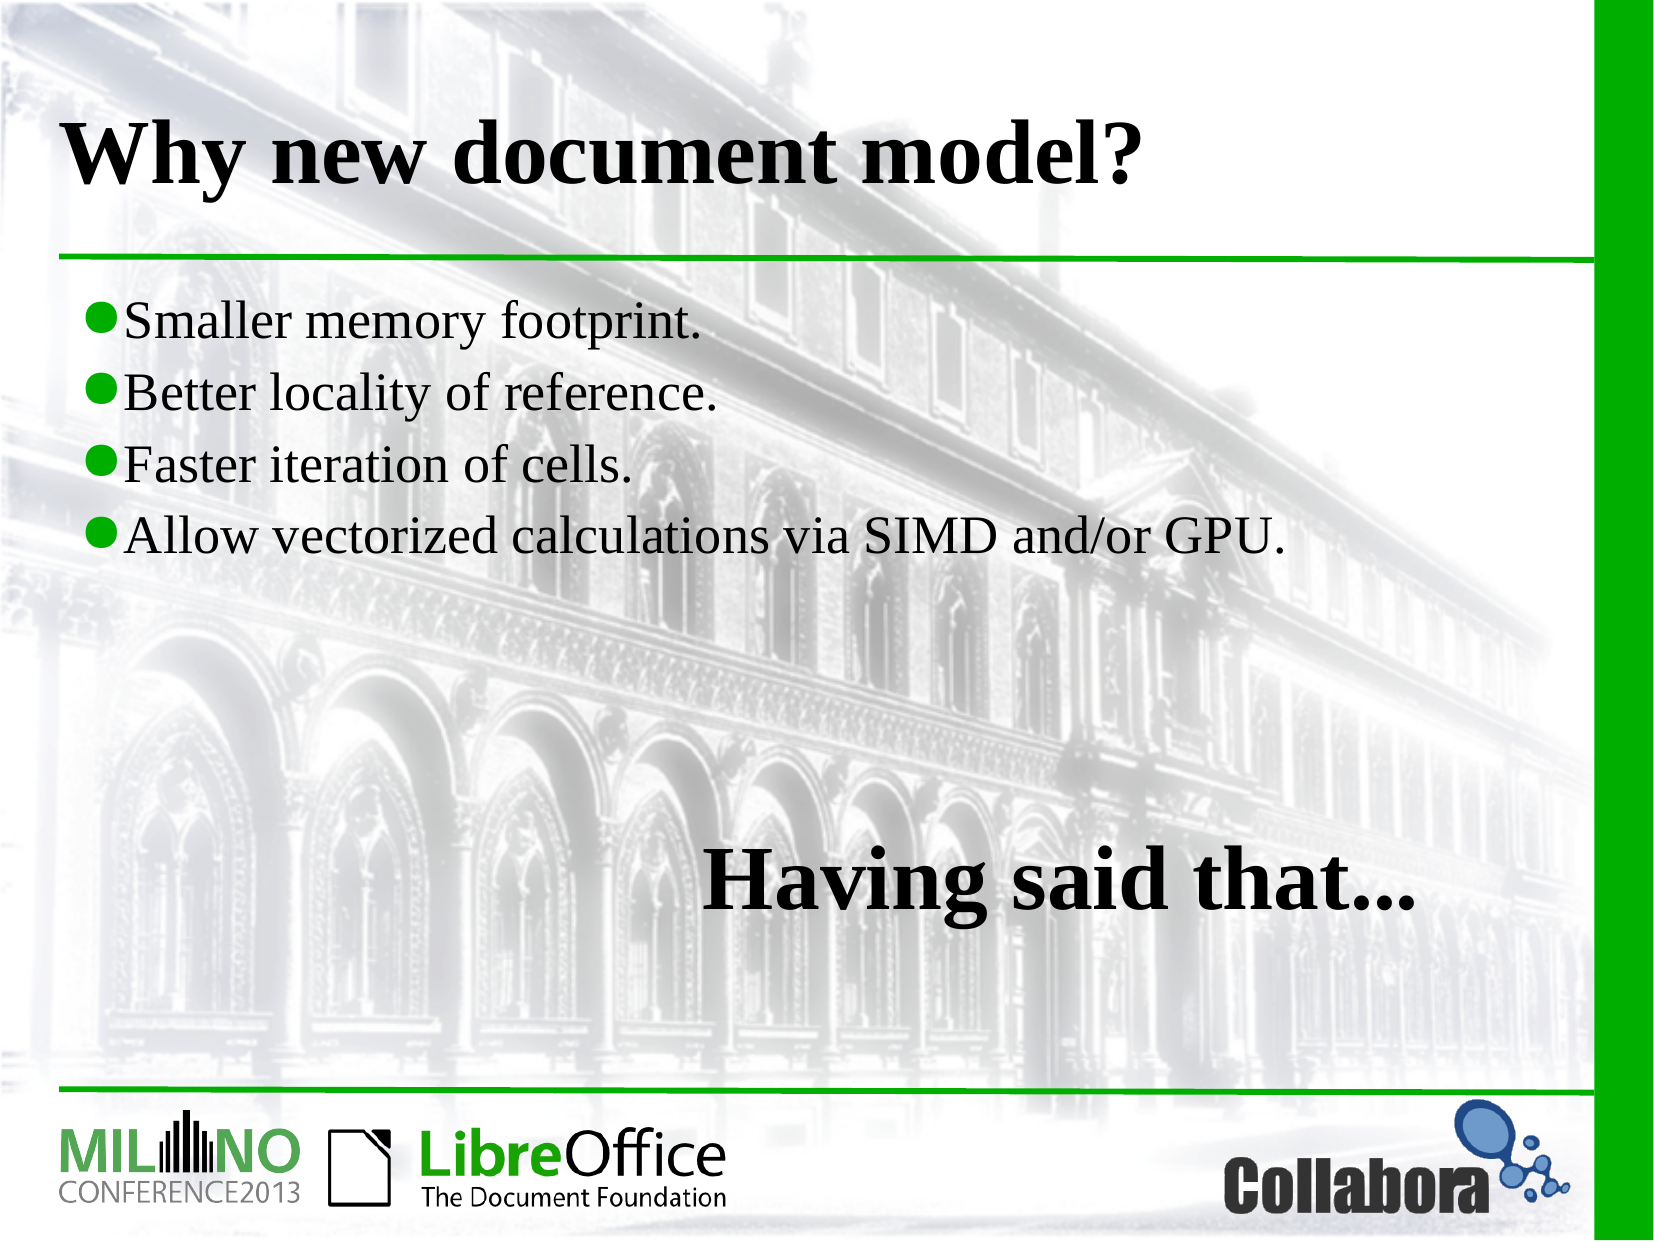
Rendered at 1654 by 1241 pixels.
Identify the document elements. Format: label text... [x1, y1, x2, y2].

list Smaller memory footprint. Better locality of reference. Faster iteration of cells. Allow vectorized calculations via SIMD and/or GPU. [35, 290, 1524, 1010]
title Why new document model? [59, 49, 1548, 257]
text_box Having said that... [688, 820, 1435, 938]
picture [0, 1, 1594, 1241]
